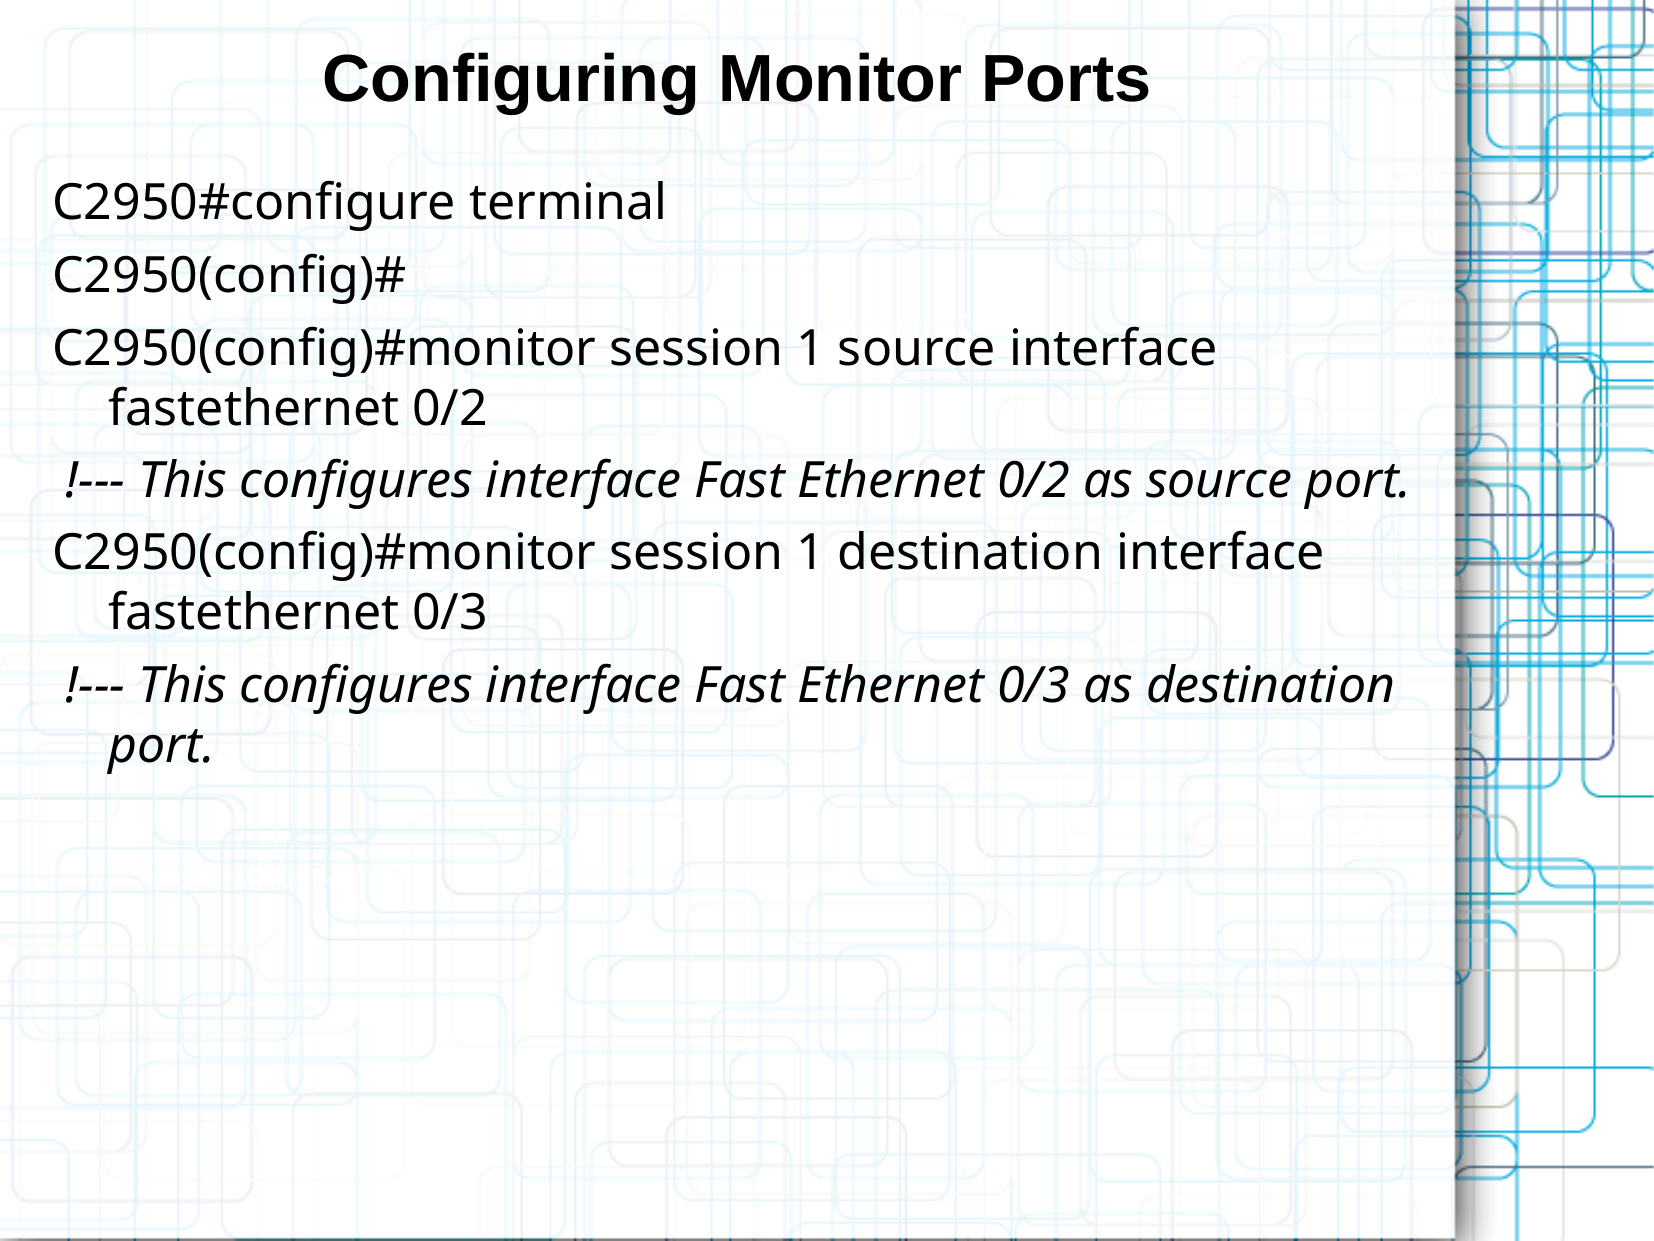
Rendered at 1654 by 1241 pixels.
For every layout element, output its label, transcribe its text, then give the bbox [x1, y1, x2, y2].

title Configuring Monitor Ports [112, 24, 1363, 126]
picture [0, 0, 1654, 1241]
list C2950#configure terminal C2950(config)# C2950(config)#monitor session 1 source interface fastethernet 0/2 !--- This configures interface Fast Ethernet 0/2 as source port. C2950(config)#monitor session 1 destination interface fastethernet 0/3 !--- This configures interface Fast Ethernet 0/3 as destination port. [37, 162, 1450, 1000]
